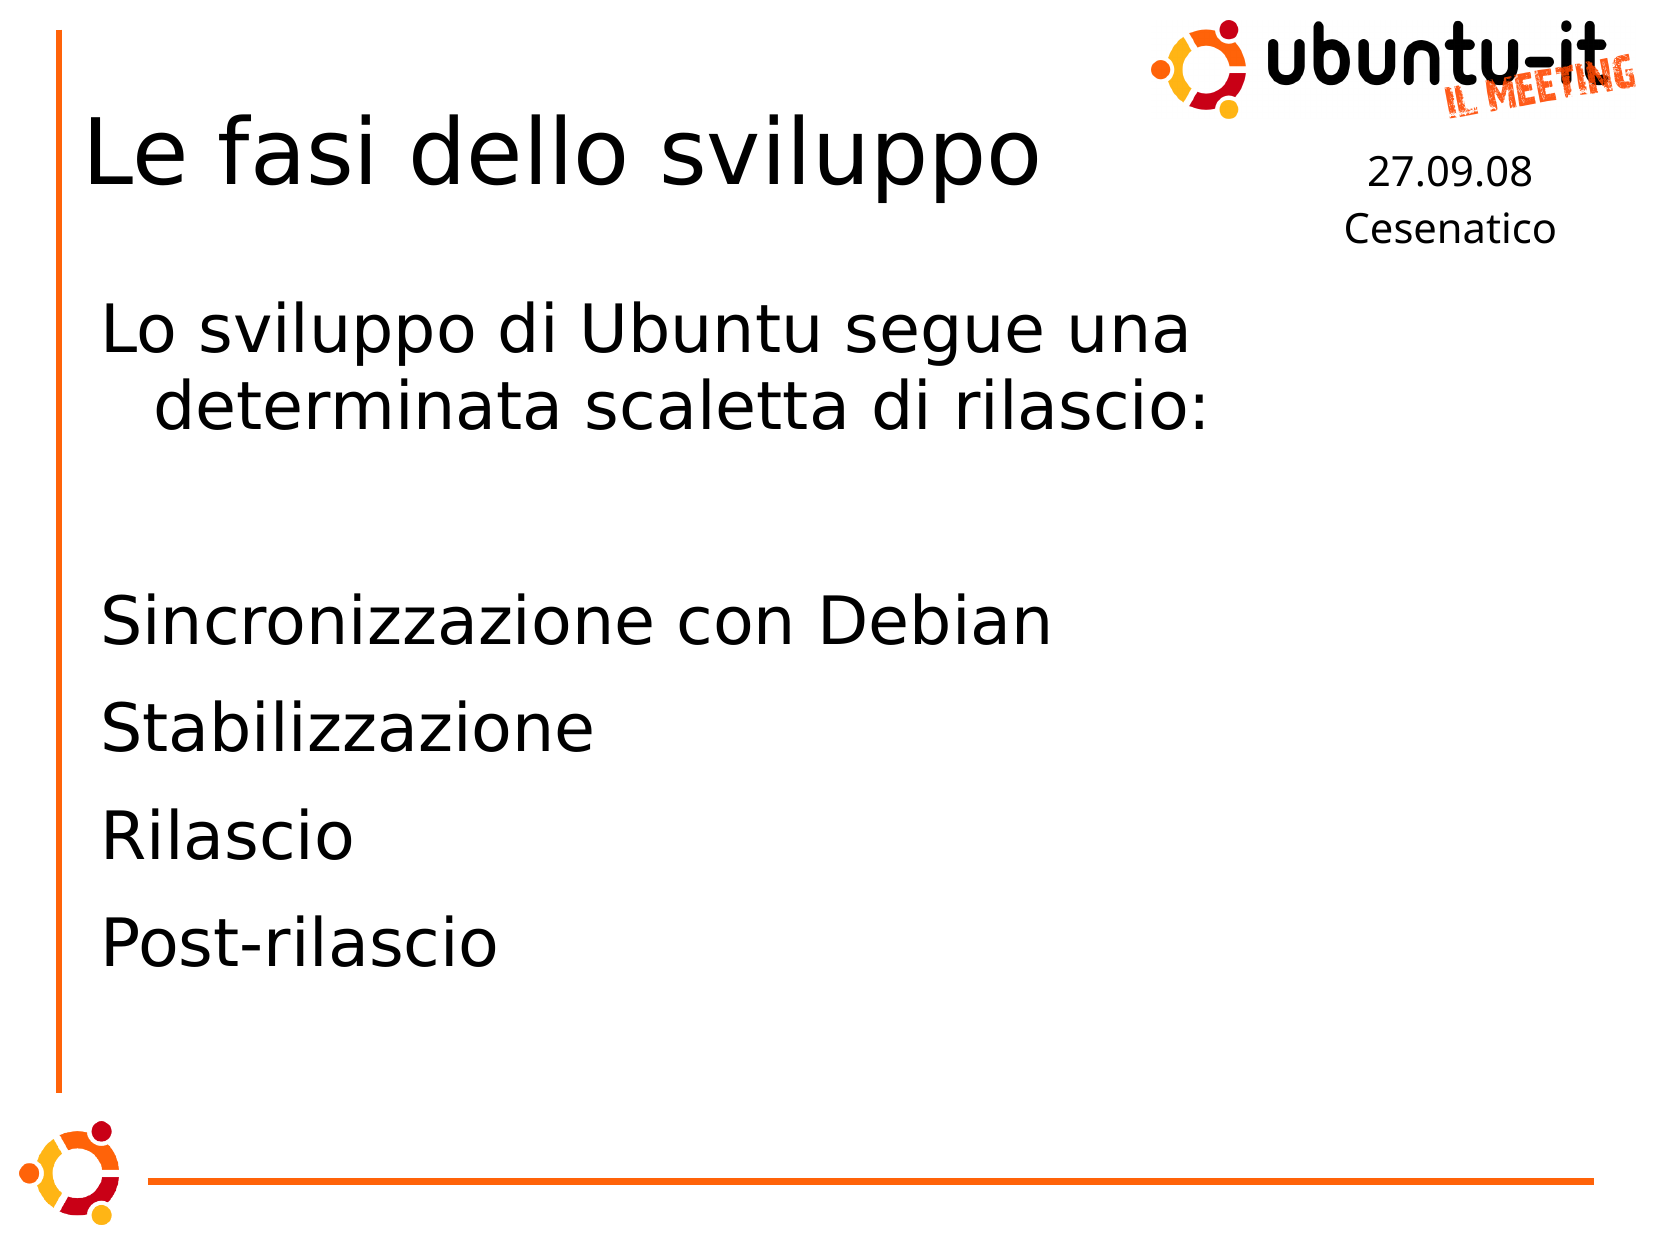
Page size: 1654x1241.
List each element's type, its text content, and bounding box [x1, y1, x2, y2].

title Le fasi dello sviluppo [82, 49, 1571, 257]
picture [1151, 20, 1636, 119]
list Lo sviluppo di Ubuntu segue una determinata scaletta di rilascio: Sincronizzazione con Debian Stabilizzazione Rilascio Post-rilascio [82, 290, 1571, 1109]
picture [19, 1121, 119, 1225]
